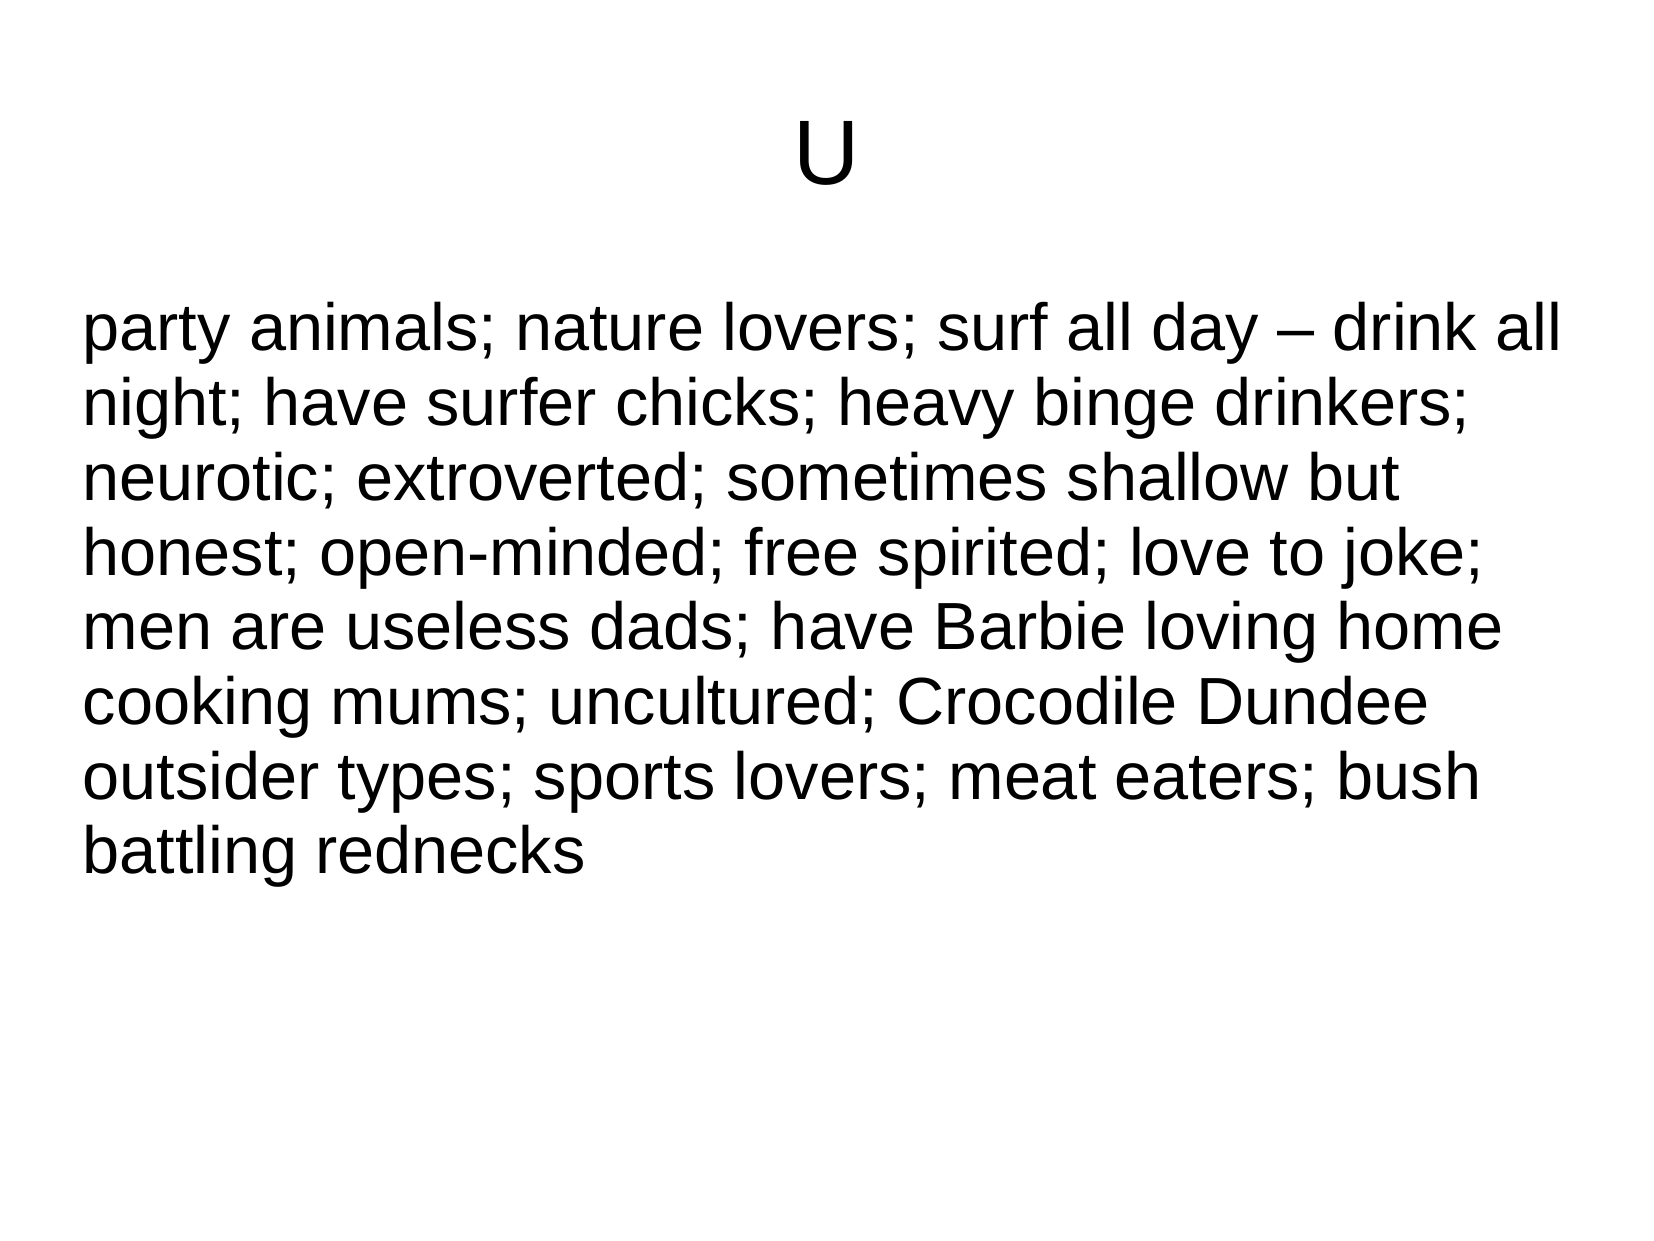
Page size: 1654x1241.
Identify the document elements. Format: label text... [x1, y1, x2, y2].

list party animals; nature lovers; surf all day – drink all night; have surfer chicks; heavy binge drinkers; neurotic; extroverted; sometimes shallow but honest; open-minded; free spirited; love to joke; men are useless dads; have Barbie loving home cooking mums; uncultured; Crocodile Dundee outsider types; sports lovers; meat eaters; bush battling rednecks [82, 290, 1571, 1109]
title U [82, 49, 1571, 257]
